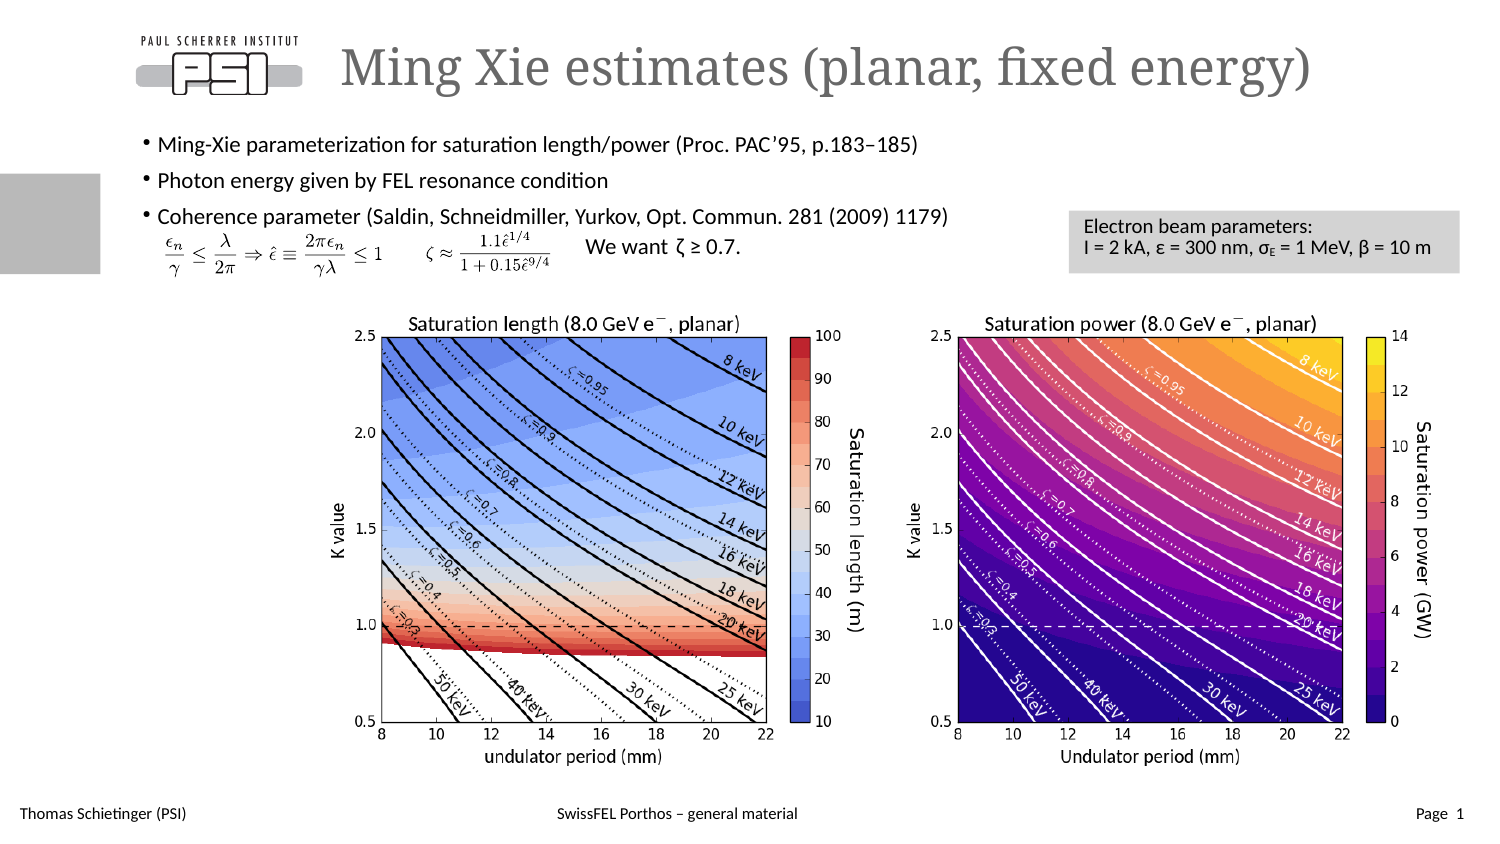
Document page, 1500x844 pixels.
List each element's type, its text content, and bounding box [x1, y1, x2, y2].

text_box [490, 258, 499, 271]
text_box [375, 246, 382, 260]
picture [285, 285, 1486, 799]
text_box [327, 238, 334, 247]
text_box [269, 251, 277, 261]
text_box [326, 259, 336, 274]
text_box [193, 247, 206, 259]
text_box [513, 258, 528, 271]
text_box [354, 247, 367, 259]
text_box [224, 264, 236, 274]
text_box [426, 245, 434, 262]
text_box [169, 264, 180, 278]
text_box [215, 260, 224, 274]
text_box Electron beam parameters: I = 2 kA, ε = 300 nm, σE = 1 MeV, β = 10 m [1068, 210, 1460, 274]
text_box [461, 258, 468, 271]
text_box [220, 233, 231, 248]
text_box [542, 257, 549, 266]
list Ming-Xie parameterization for saturation length/power (Proc. PAC’95, p.183–185) Photon energy given by FEL resonance condition Coherence parameter (Saldin, Schneidmiller, Yurkov, Opt. Commun. 281 (2009) 1179) We want ζ ≥ 0.7. [135, 129, 1002, 289]
text_box [473, 260, 486, 272]
text_box [494, 234, 501, 247]
text_box [440, 249, 453, 258]
text_box [516, 230, 523, 244]
text_box [315, 238, 326, 247]
text_box [502, 238, 509, 247]
text_box [523, 257, 535, 266]
text_box [510, 231, 515, 240]
text_box [505, 258, 512, 271]
text_box [335, 243, 344, 250]
title Ming Xie estimates (planar, fixed energy) [340, 35, 1442, 98]
text_box [481, 234, 487, 247]
text_box [536, 256, 542, 269]
text_box [244, 249, 263, 261]
text_box [314, 264, 325, 278]
text_box [306, 233, 314, 247]
text_box [523, 231, 530, 241]
text_box [166, 238, 183, 250]
